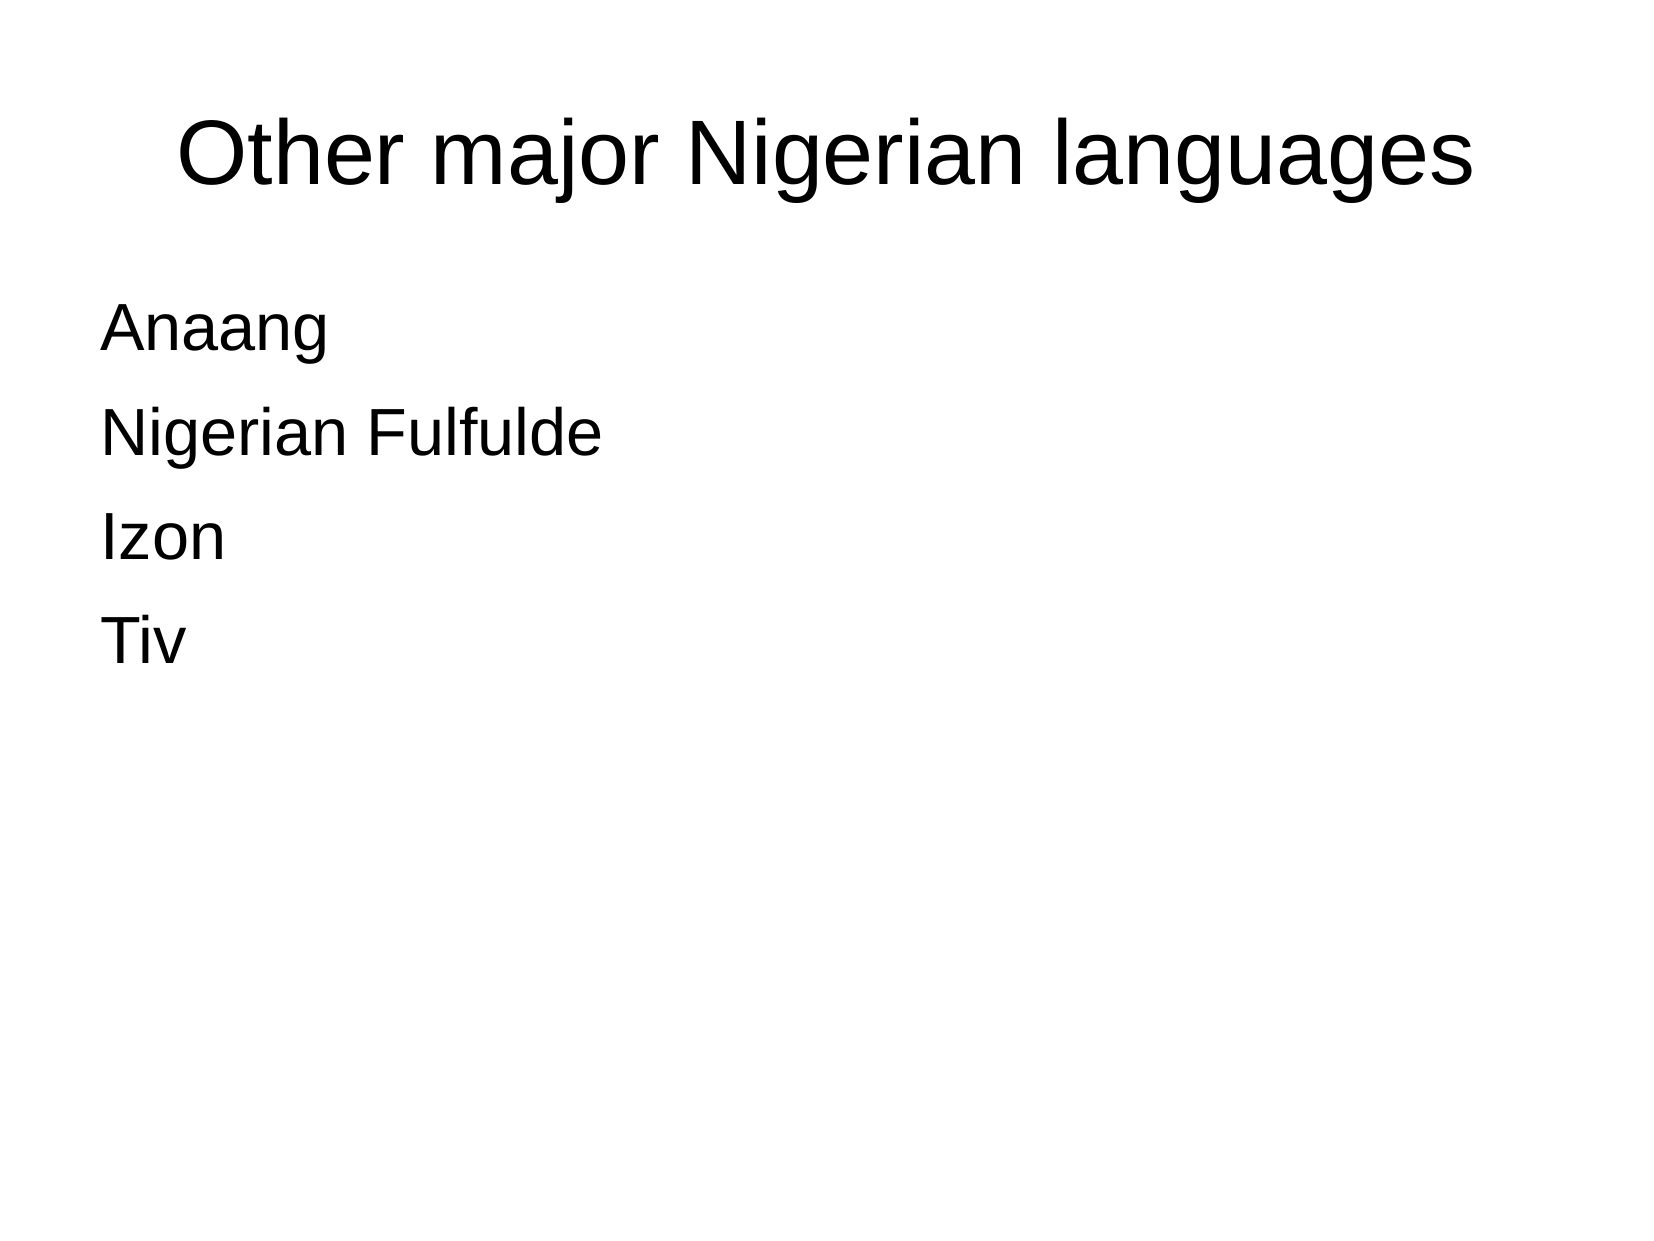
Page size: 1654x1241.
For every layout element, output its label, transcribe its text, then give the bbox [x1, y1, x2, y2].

title Other major Nigerian languages [82, 49, 1571, 257]
list Anaang Nigerian Fulfulde Izon Tiv [82, 290, 1571, 1109]
